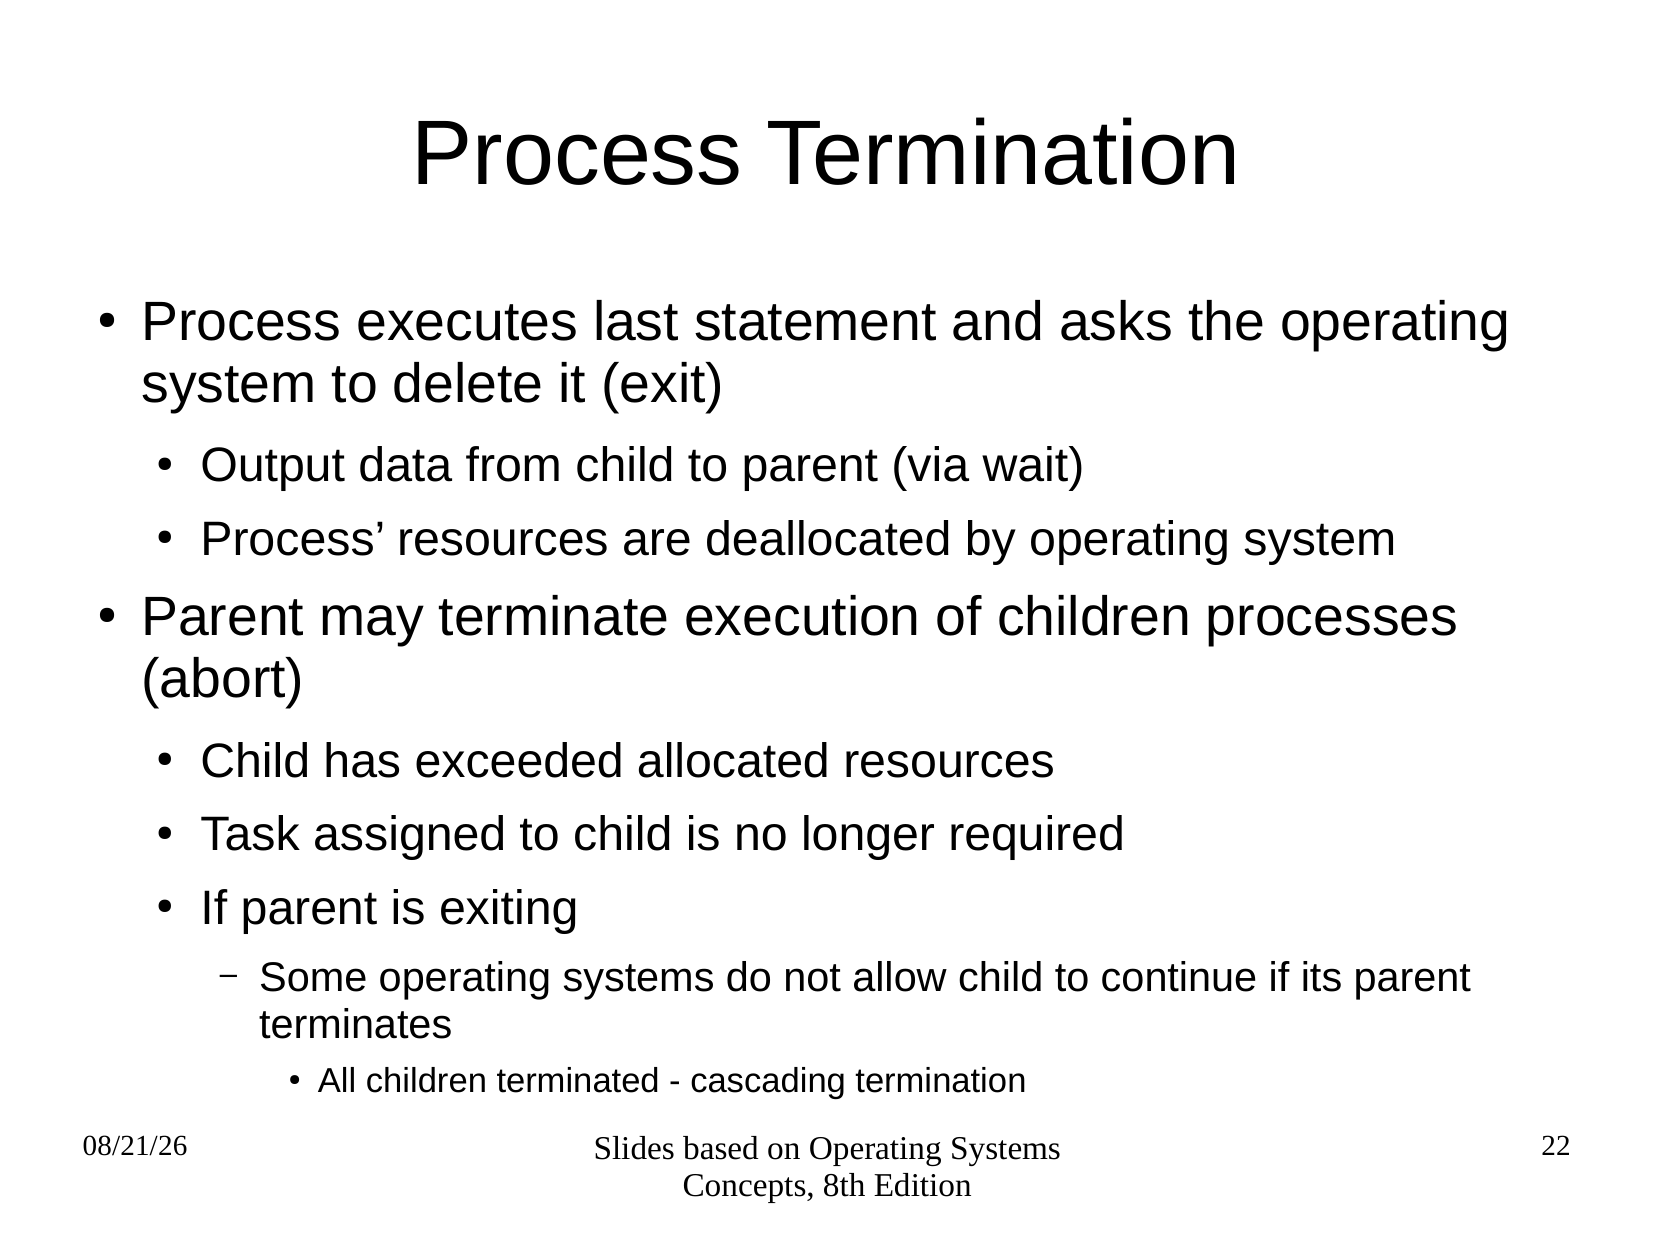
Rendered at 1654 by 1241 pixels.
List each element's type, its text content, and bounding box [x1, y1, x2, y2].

title Process Termination [82, 49, 1571, 257]
list Process executes last statement and asks the operating system to delete it (exit) Output data from child to parent (via wait) Process’ resources are deallocated by operating system Parent may terminate execution of children processes (abort) Child has exceeded allocated resources Task assigned to child is no longer required If parent is exiting Some operating systems do not allow child to continue if its parent terminates All children terminated - cascading termination [82, 290, 1571, 1109]
